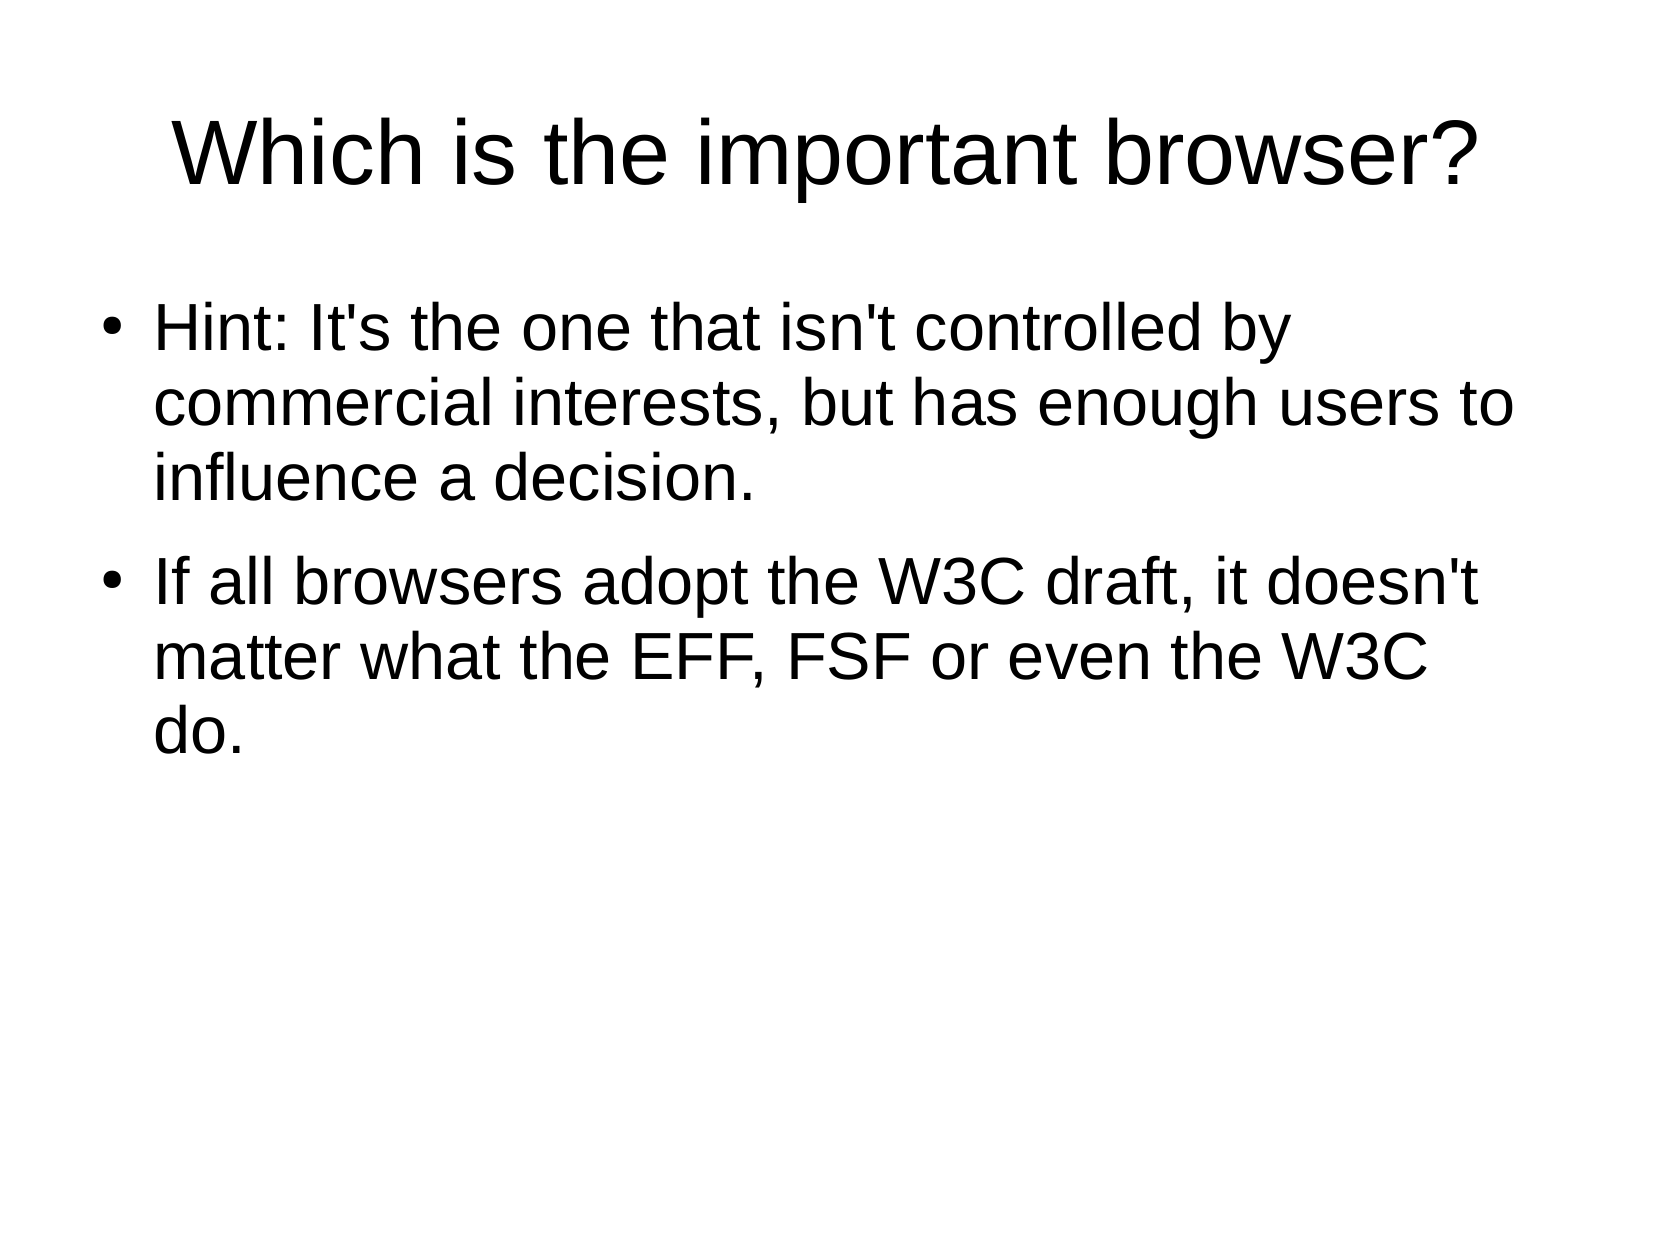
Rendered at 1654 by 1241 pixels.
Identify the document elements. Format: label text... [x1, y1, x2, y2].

list Hint: It's the one that isn't controlled by commercial interests, but has enough users to influence a decision. If all browsers adopt the W3C draft, it doesn't matter what the EFF, FSF or even the W3C do. [82, 290, 1538, 1010]
title Which is the important browser? [82, 49, 1571, 257]
